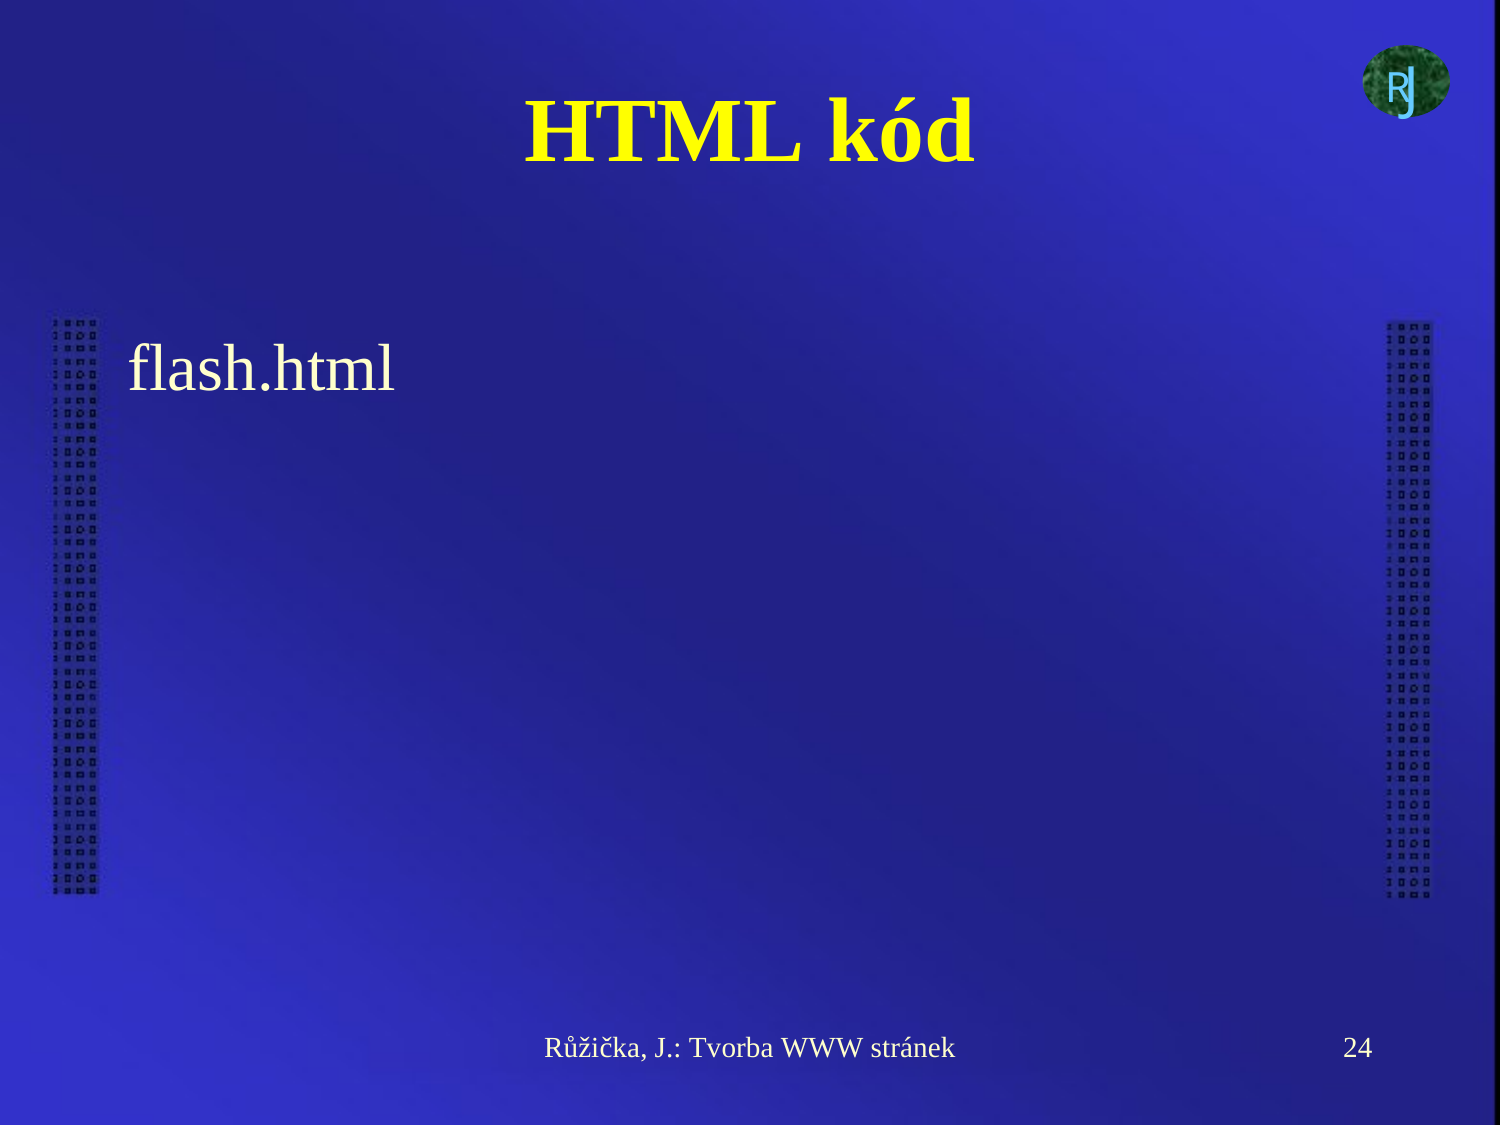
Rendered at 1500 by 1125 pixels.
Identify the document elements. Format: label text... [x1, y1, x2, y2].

text_box [1362, 61, 1370, 102]
text_box J [1388, 39, 1451, 128]
list flash.html [112, 324, 1388, 1016]
title HTML kód [112, 37, 1388, 225]
text_box Růžička, J.: Tvorba WWW stránek [512, 1025, 988, 1101]
text_box 31 [1074, 1025, 1388, 1101]
picture [0, 0, 1500, 1125]
text_box R [1370, 50, 1433, 116]
